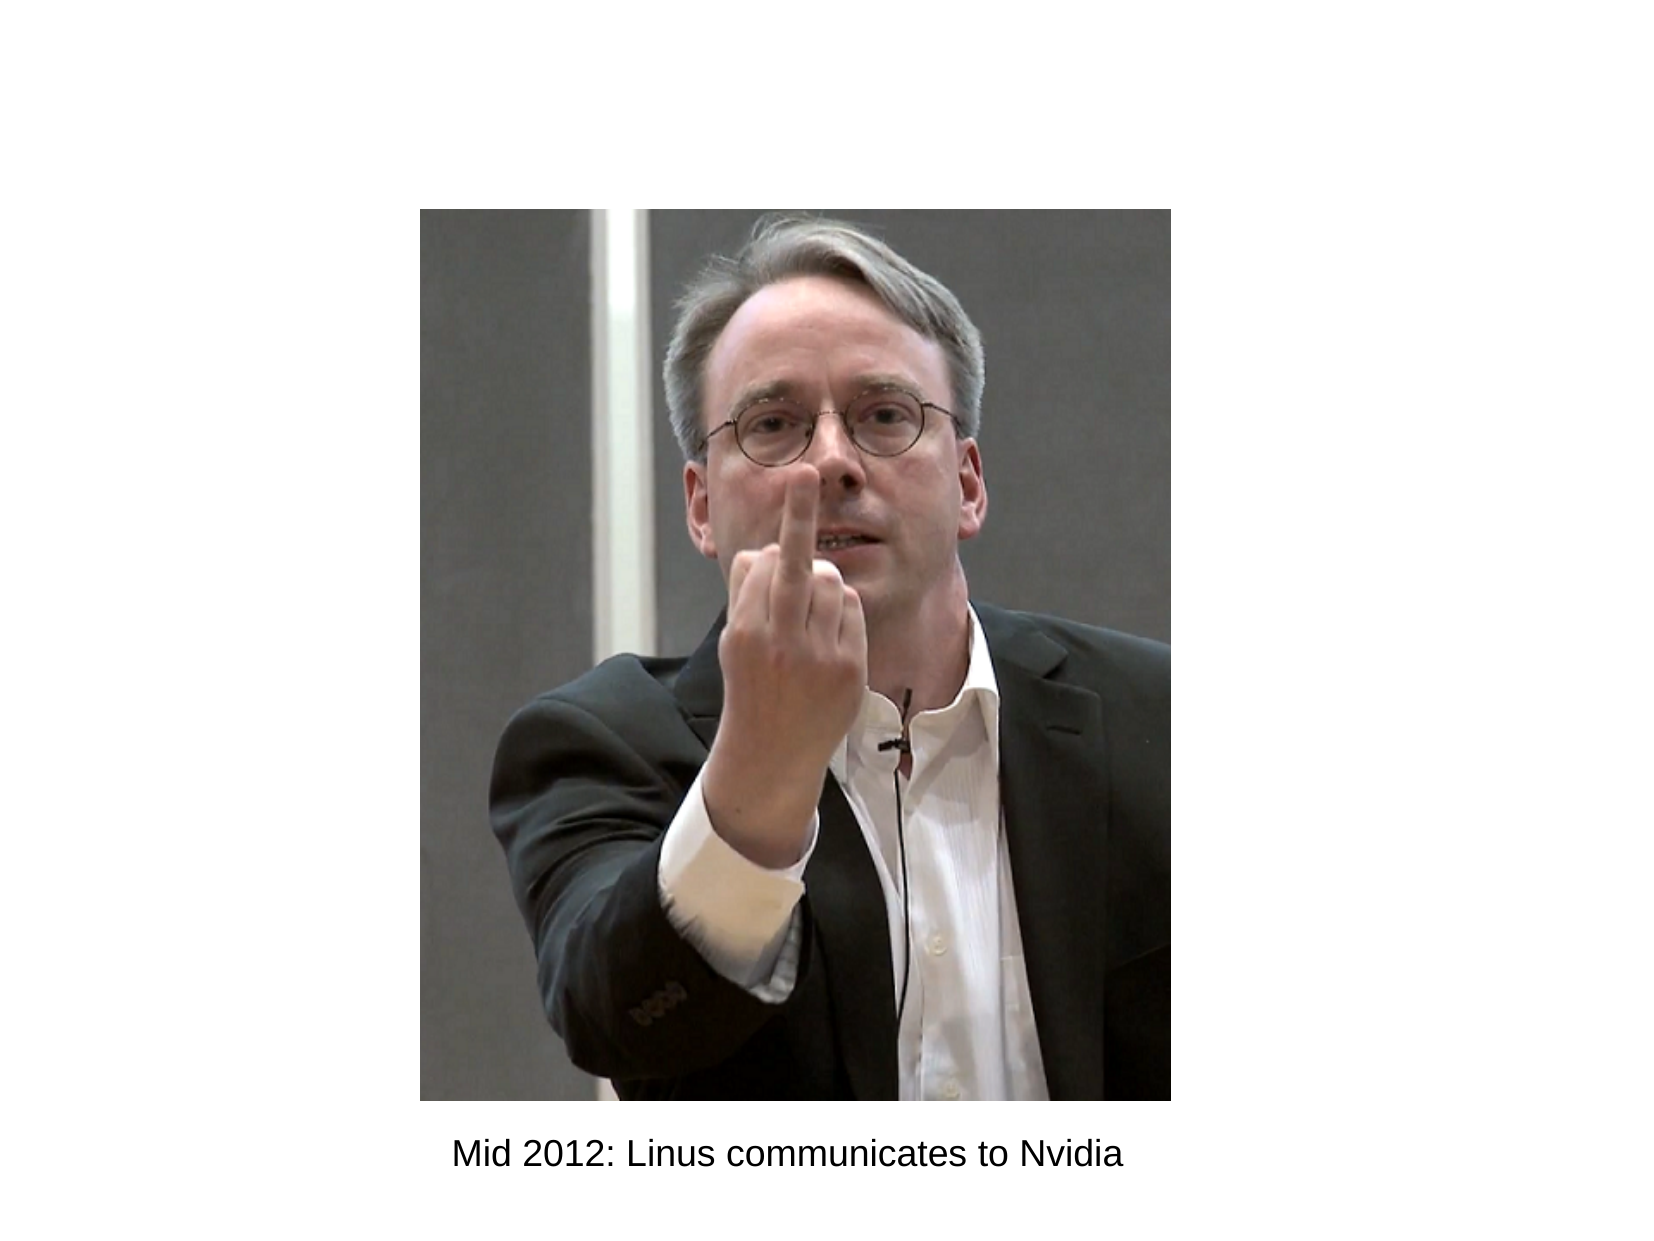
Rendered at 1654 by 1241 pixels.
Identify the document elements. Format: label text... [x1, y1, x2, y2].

picture [420, 209, 1171, 1102]
text_box Mid 2012: Linus communicates to Nvidia [420, 1125, 1156, 1182]
